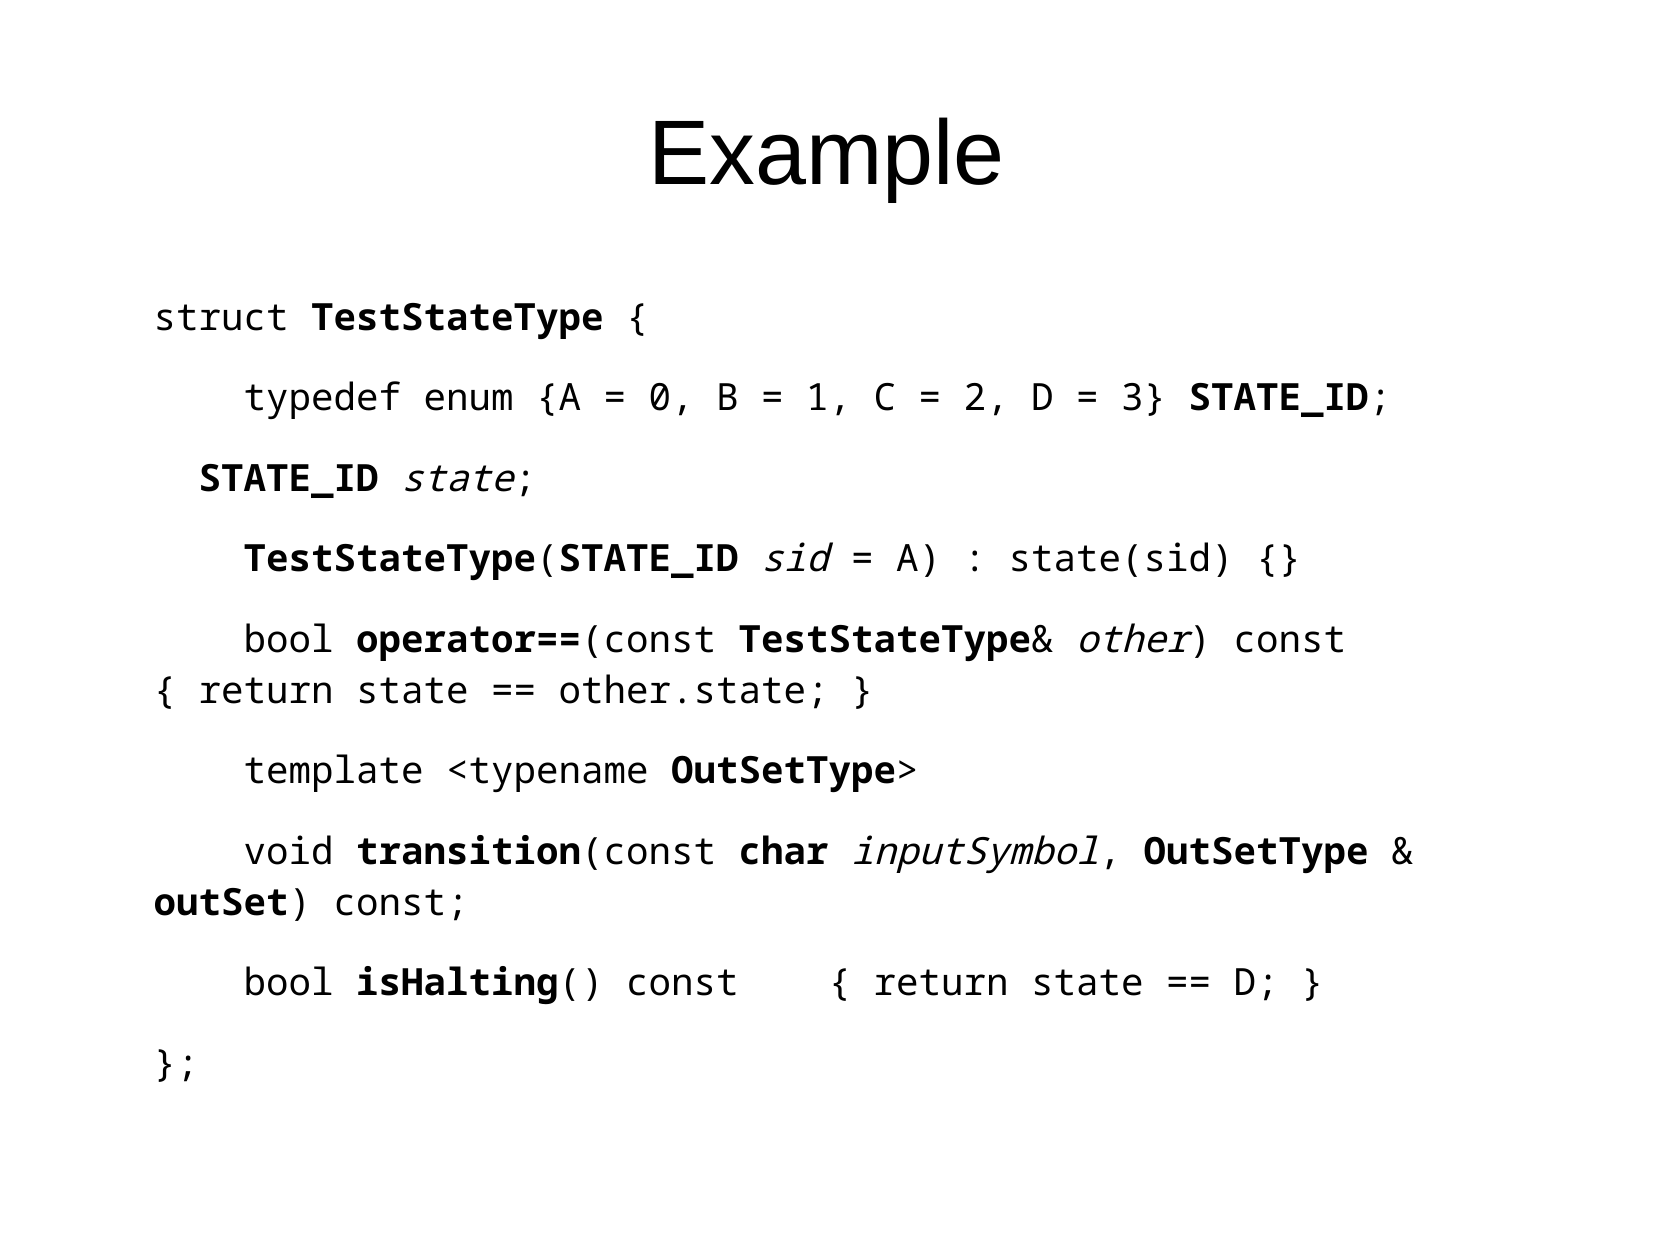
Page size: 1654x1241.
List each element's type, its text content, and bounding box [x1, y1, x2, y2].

list struct TestStateType { typedef enum {A = 0, B = 1, C = 2, D = 3} STATE_ID; STATE_ID state; TestStateType(STATE_ID sid = A) : state(sid) {} bool operator==(const TestStateType& other) const { return state == other.state; } template <typename OutSetType> void transition(const char inputSymbol, OutSetType & outSet) const; bool isHalting() const { return state == D; } }; [82, 290, 1571, 1109]
title Example [82, 49, 1571, 257]
